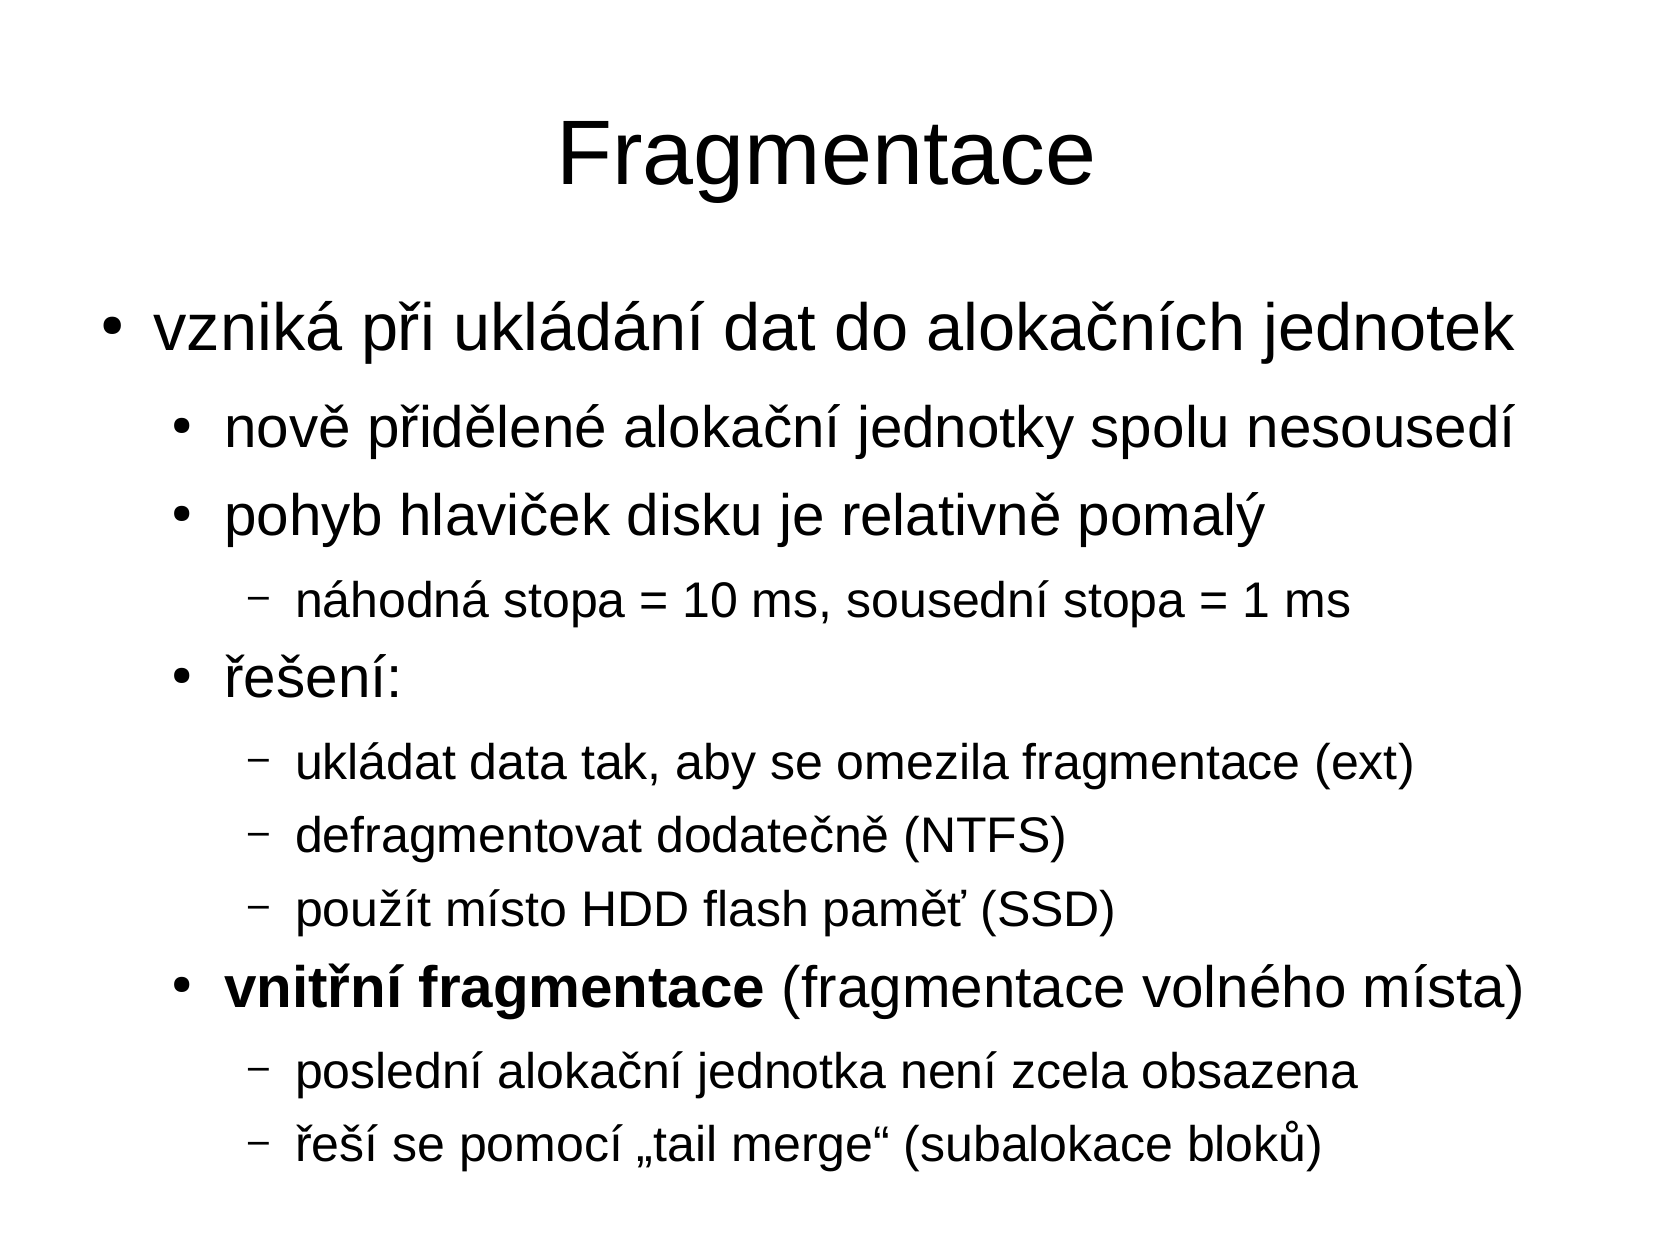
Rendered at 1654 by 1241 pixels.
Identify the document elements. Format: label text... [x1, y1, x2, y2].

title Fragmentace [82, 49, 1571, 257]
list vzniká při ukládání dat do alokačních jednotek nově přidělené alokační jednotky spolu nesousedí pohyb hlaviček disku je relativně pomalý náhodná stopa = 10 ms, sousední stopa = 1 ms řešení: ukládat data tak, aby se omezila fragmentace (ext) defragmentovat dodatečně (NTFS) použít místo HDD flash paměť (SSD) vnitřní fragmentace (fragmentace volného místa) poslední alokační jednotka není zcela obsazena řeší se pomocí „tail merge“ (subalokace bloků) [82, 290, 1571, 1173]
